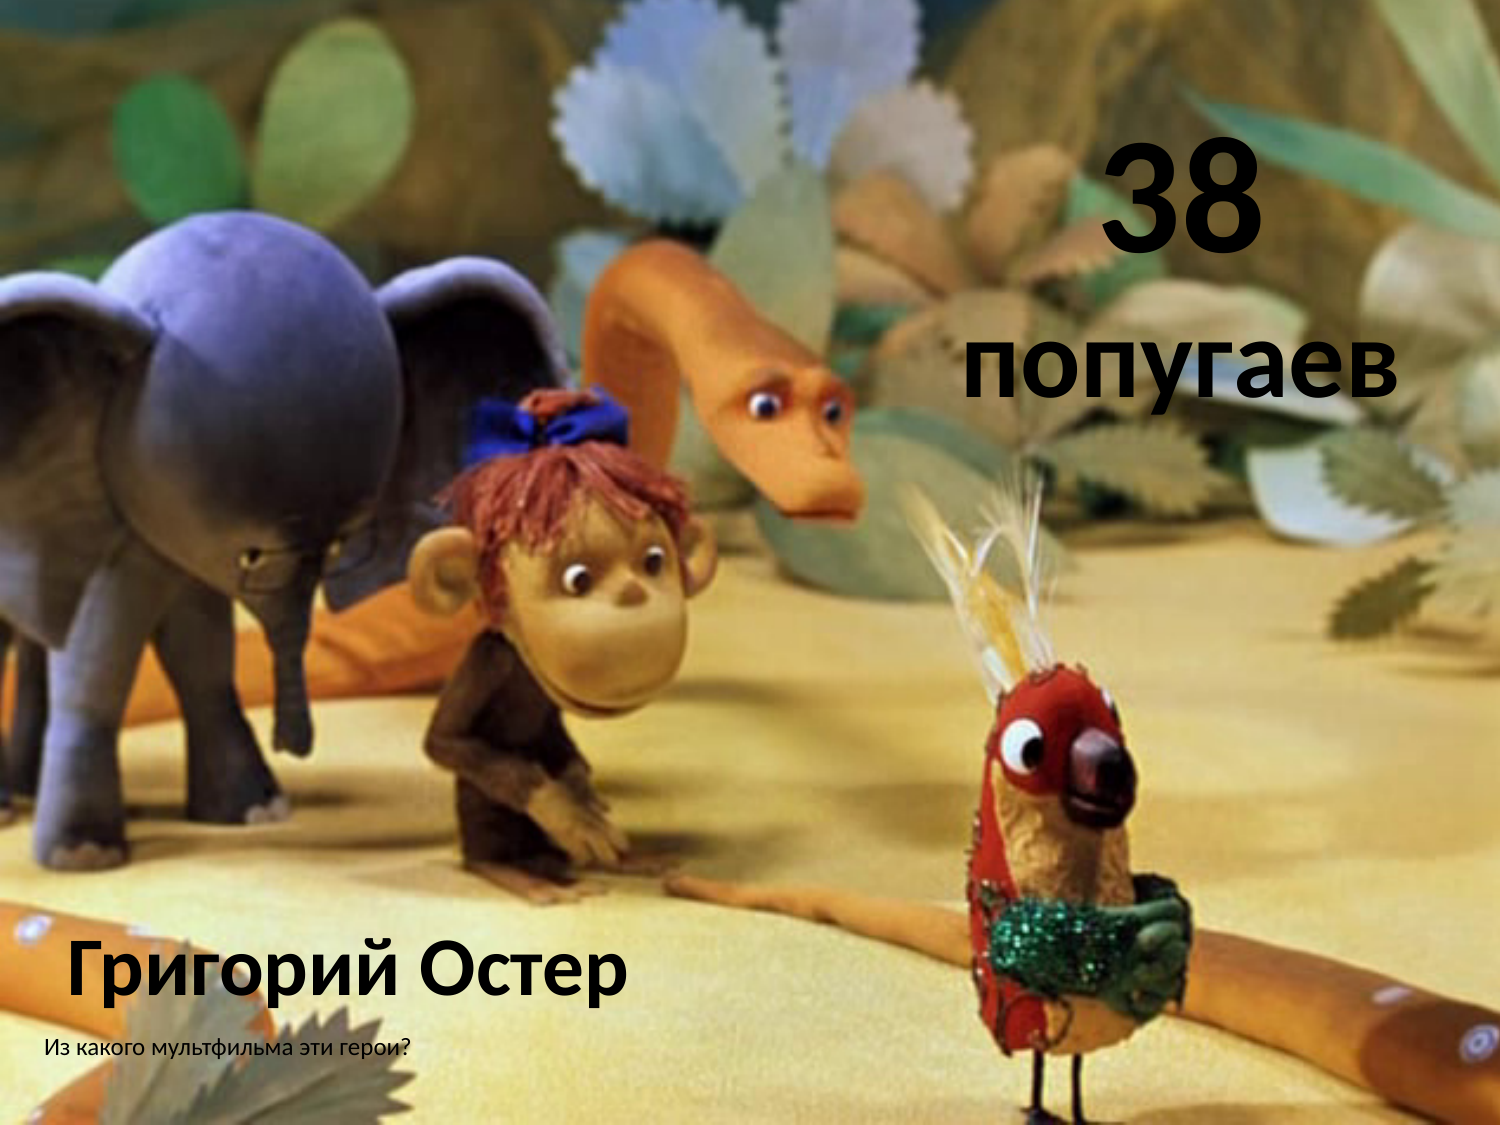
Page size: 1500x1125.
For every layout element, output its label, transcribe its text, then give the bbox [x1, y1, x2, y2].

picture [0, 0, 1500, 1125]
text_box Григорий Остер [53, 905, 691, 1020]
text_box 38 попугаев [938, 78, 1424, 428]
text_box Из какого мультфильма эти герои? [29, 1023, 621, 1068]
